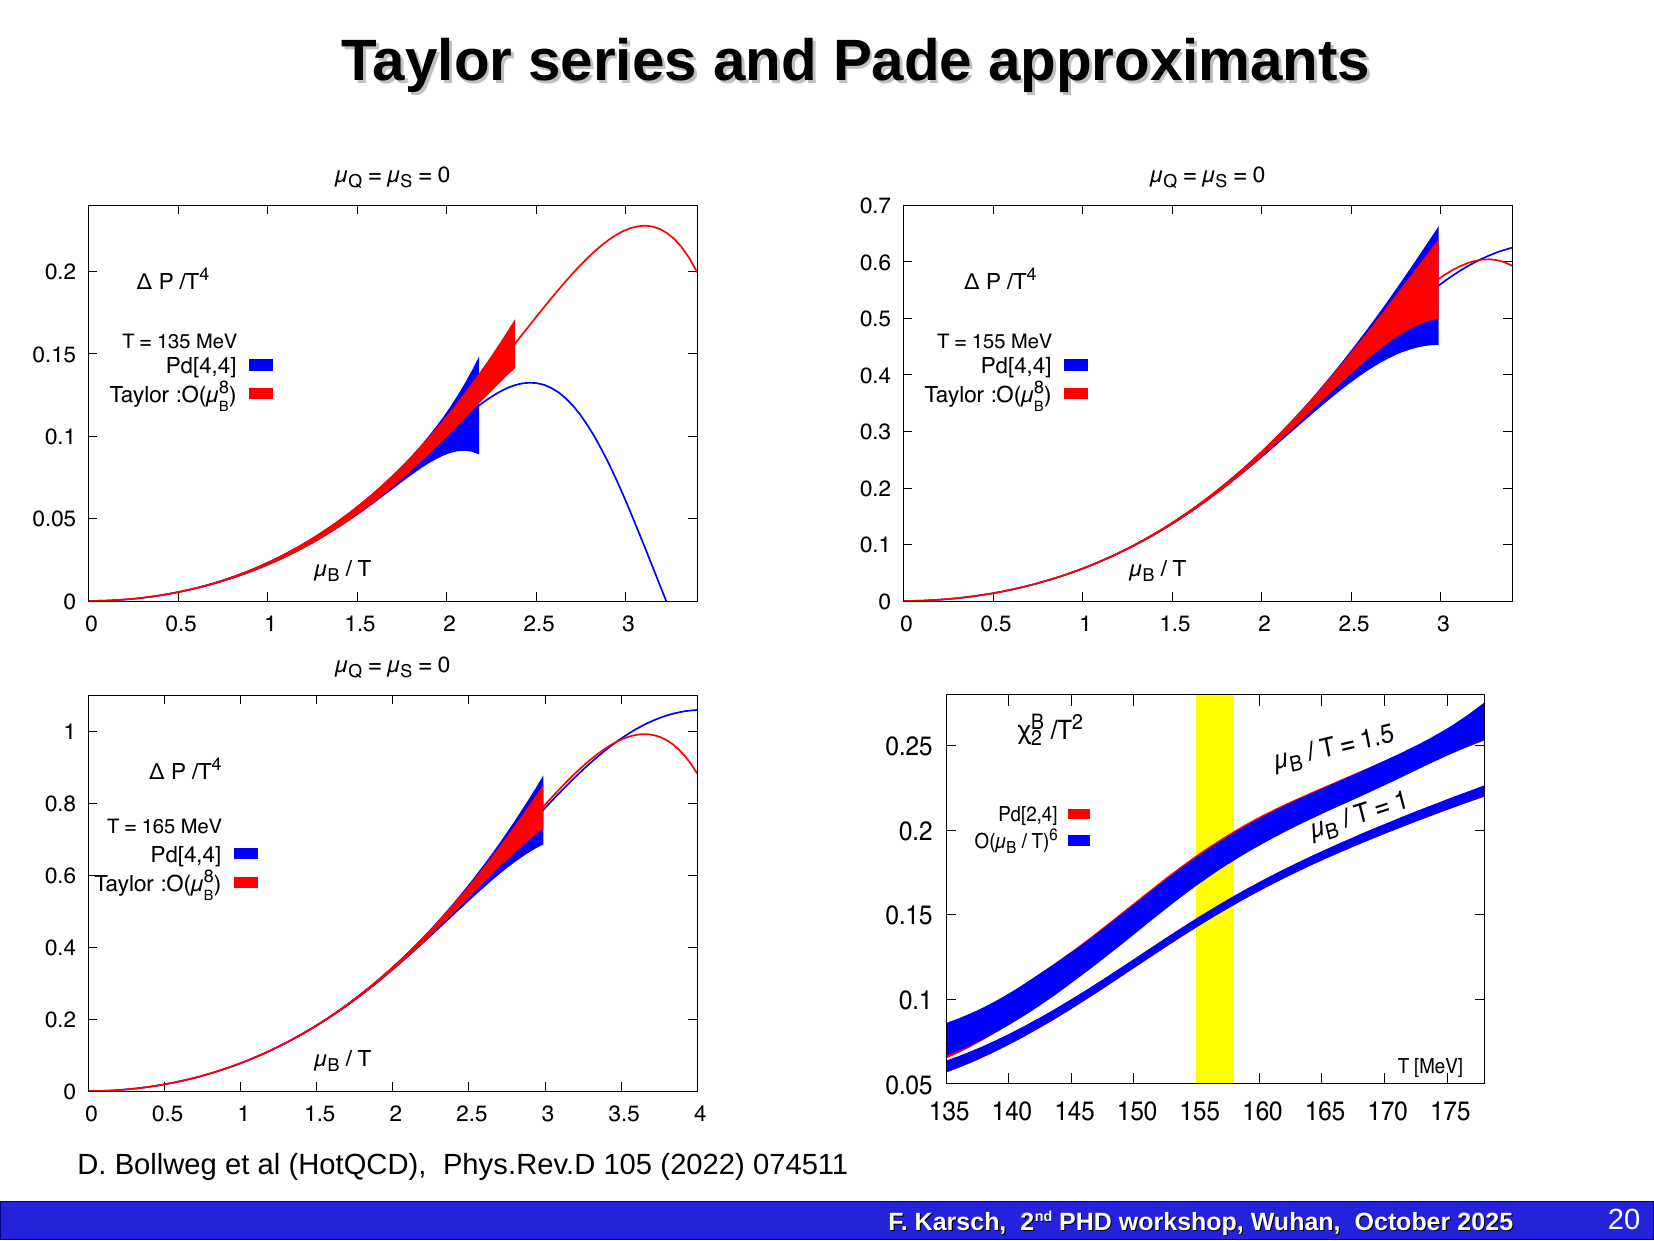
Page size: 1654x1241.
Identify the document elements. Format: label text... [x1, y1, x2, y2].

picture [853, 645, 1577, 1128]
picture [27, 645, 751, 1128]
picture [842, 155, 1565, 638]
text_box D. Bollweg et al (HotQCD), Phys.Rev.D 105 (2022) 074511 [62, 1140, 1003, 1237]
picture [27, 155, 751, 638]
text_box Taylor series and Pade approximants [148, 20, 1420, 166]
